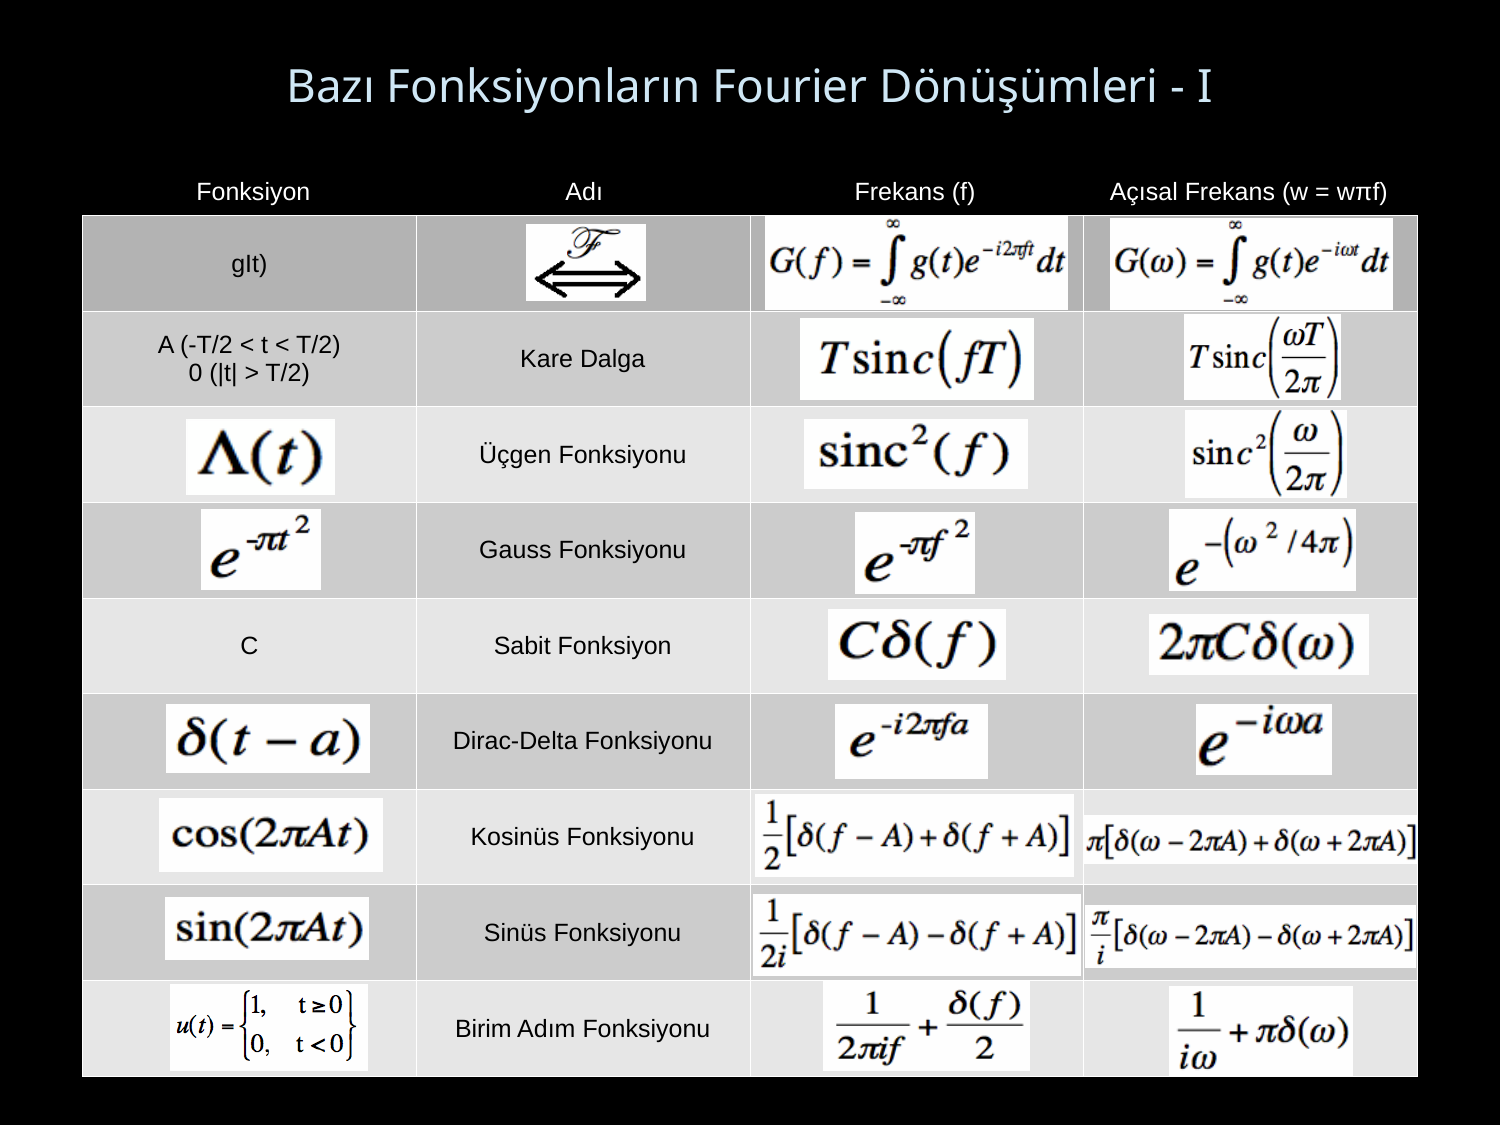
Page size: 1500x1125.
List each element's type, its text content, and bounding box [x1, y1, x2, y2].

table_cell A (-T/2 < t < T/2) 0 (|t| > T/2) [83, 312, 416, 406]
picture [804, 419, 1028, 489]
picture [1149, 614, 1369, 676]
table_header [1084, 219, 1417, 311]
picture [1110, 219, 1393, 310]
table_cell [83, 694, 416, 789]
picture [201, 509, 321, 590]
picture [800, 318, 1034, 400]
table_cell [1084, 407, 1417, 502]
picture [166, 704, 370, 773]
picture [1185, 410, 1347, 498]
table_cell [751, 790, 1083, 884]
table_cell Dirac-Delta Fonksiyonu [417, 694, 750, 789]
table_cell [1084, 790, 1417, 815]
table_cell [1084, 694, 1417, 789]
table_cell Sabit Fonksiyon [417, 599, 750, 693]
picture [1184, 314, 1341, 400]
table_cell Gauss Fonksiyonu [417, 503, 750, 598]
table_cell C [83, 599, 416, 693]
table_cell [1084, 885, 1417, 980]
picture [823, 981, 1030, 1071]
table_cell [1084, 864, 1417, 884]
table_cell [751, 312, 1083, 406]
table_cell Birim Adım Fonksiyonu [417, 981, 750, 1076]
picture [765, 215, 1068, 310]
picture [1085, 905, 1416, 968]
table_header [417, 216, 750, 311]
table_cell [751, 503, 1083, 598]
picture [828, 609, 1006, 680]
table_cell [83, 407, 416, 502]
picture [1196, 704, 1332, 775]
picture [755, 794, 1074, 877]
text_box Frekans (f) [780, 167, 1051, 213]
table_cell Kosinüs Fonksiyonu [417, 790, 750, 884]
table_cell [751, 981, 1083, 1076]
picture [855, 512, 975, 594]
picture [165, 897, 369, 961]
picture [1083, 815, 1418, 864]
picture [170, 984, 368, 1071]
picture [753, 894, 1081, 976]
text_box Açısal Frekans (w = wπf) [1080, 167, 1418, 219]
table_cell [751, 407, 1083, 502]
table_cell [83, 503, 416, 598]
picture [526, 224, 646, 301]
picture [186, 419, 335, 496]
table_cell [1084, 981, 1417, 1076]
table_cell [1084, 503, 1417, 598]
table_cell Üçgen Fonksiyonu [417, 407, 750, 502]
text_box Fonksiyon [118, 167, 389, 213]
text_box Adı [449, 167, 720, 213]
table_cell [751, 885, 1083, 980]
table_cell [83, 885, 416, 980]
table_cell [1084, 312, 1417, 406]
table_cell Sinüs Fonksiyonu [417, 885, 750, 980]
picture [1169, 986, 1353, 1077]
table_cell [83, 981, 416, 1076]
table_header gIt) [83, 216, 416, 311]
picture [835, 704, 988, 779]
table_cell [751, 694, 1083, 789]
table_header [751, 216, 1083, 311]
title Bazı Fonksiyonların Fourier Dönüşümleri - I [75, 24, 1426, 145]
table_cell [83, 790, 416, 884]
picture [159, 798, 383, 872]
table_cell Kare Dalga [417, 312, 750, 406]
table_cell [1084, 599, 1417, 693]
picture [1169, 509, 1356, 591]
table_cell [751, 599, 1083, 693]
